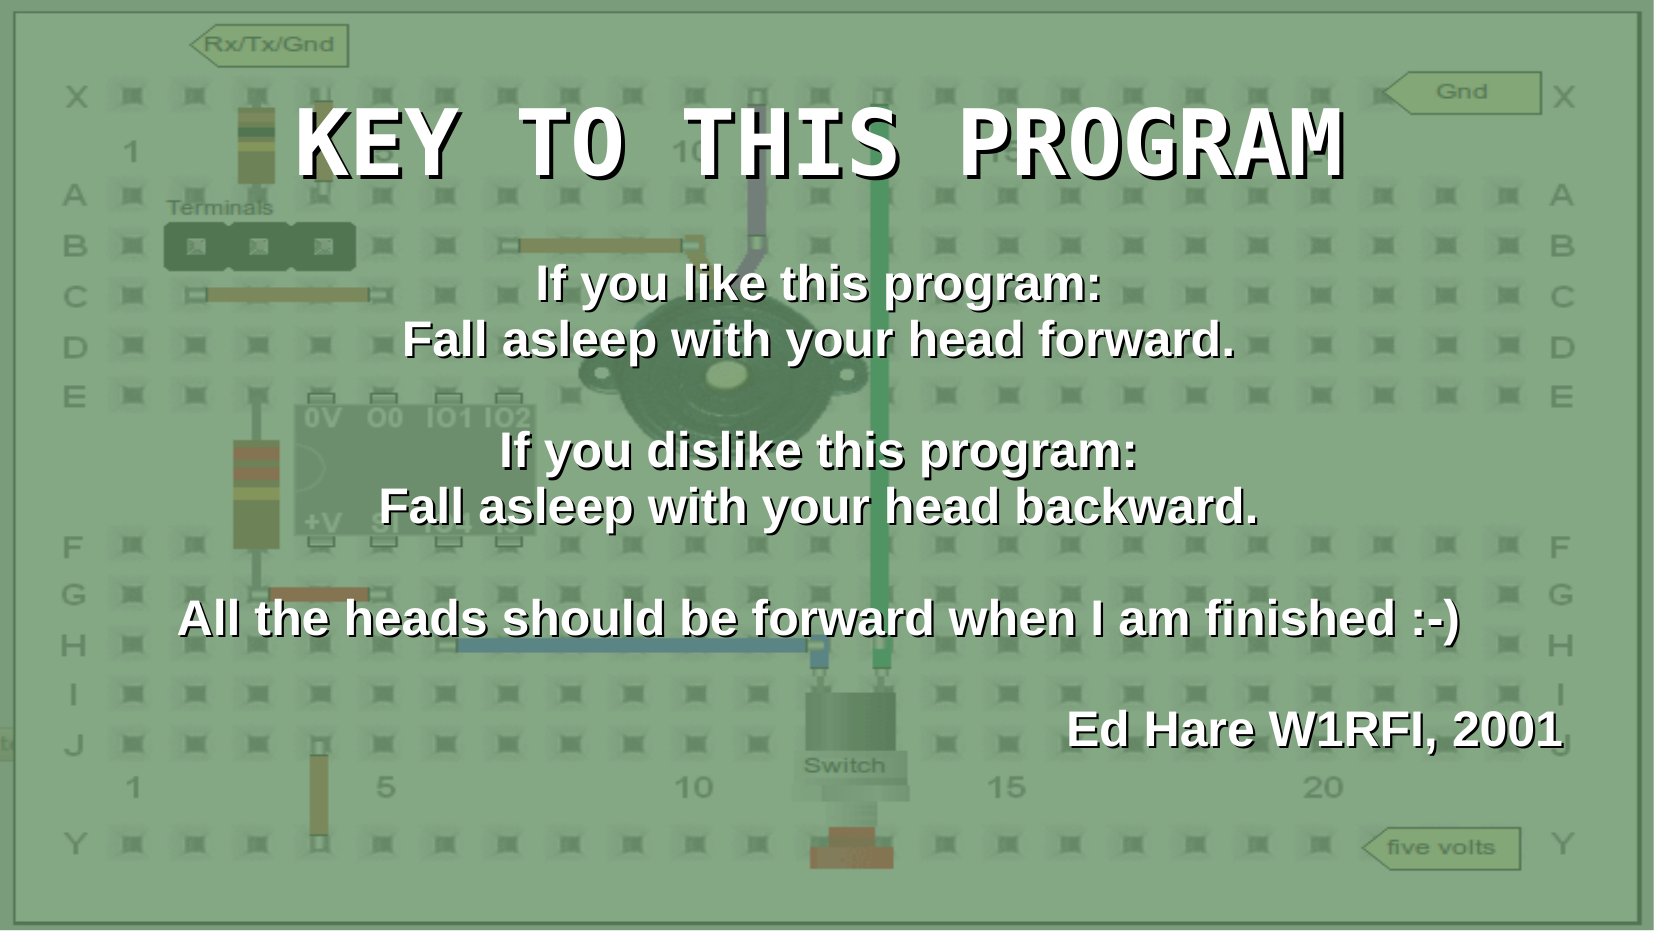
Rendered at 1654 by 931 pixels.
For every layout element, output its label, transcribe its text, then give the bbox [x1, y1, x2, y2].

subtitle KEY TO THIS PROGRAM If you like this program: Fall asleep with your head forward. If you dislike this program: Fall asleep with your head backward. All the heads should be forward when I am finished :-) Ed Hare W1RFI, 2001 [75, 90, 1564, 763]
picture [0, 0, 1654, 931]
